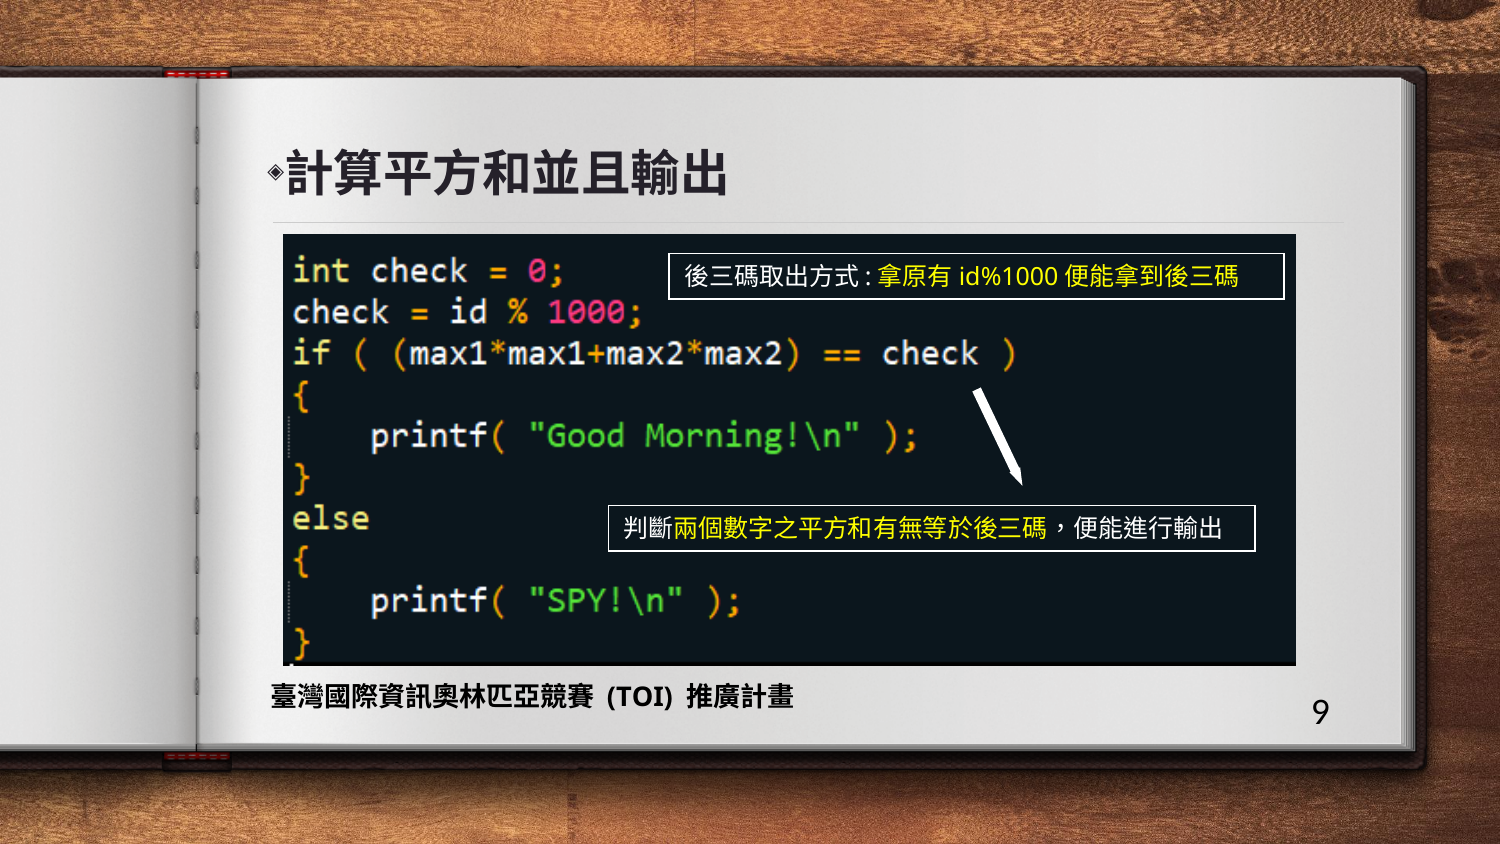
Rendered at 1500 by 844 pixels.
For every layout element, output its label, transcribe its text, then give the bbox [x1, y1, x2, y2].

picture [283, 234, 1296, 666]
text_box [1295, 672, 1386, 737]
text_box 後三碼取出方式:拿原有id%1000便能拿到後三碼 [669, 253, 1284, 299]
list 計算平方和並且輸出 [252, 126, 819, 216]
text_box 判斷兩個數字之平方和有無等於後三碼，便能進行輸出 [608, 505, 1256, 551]
